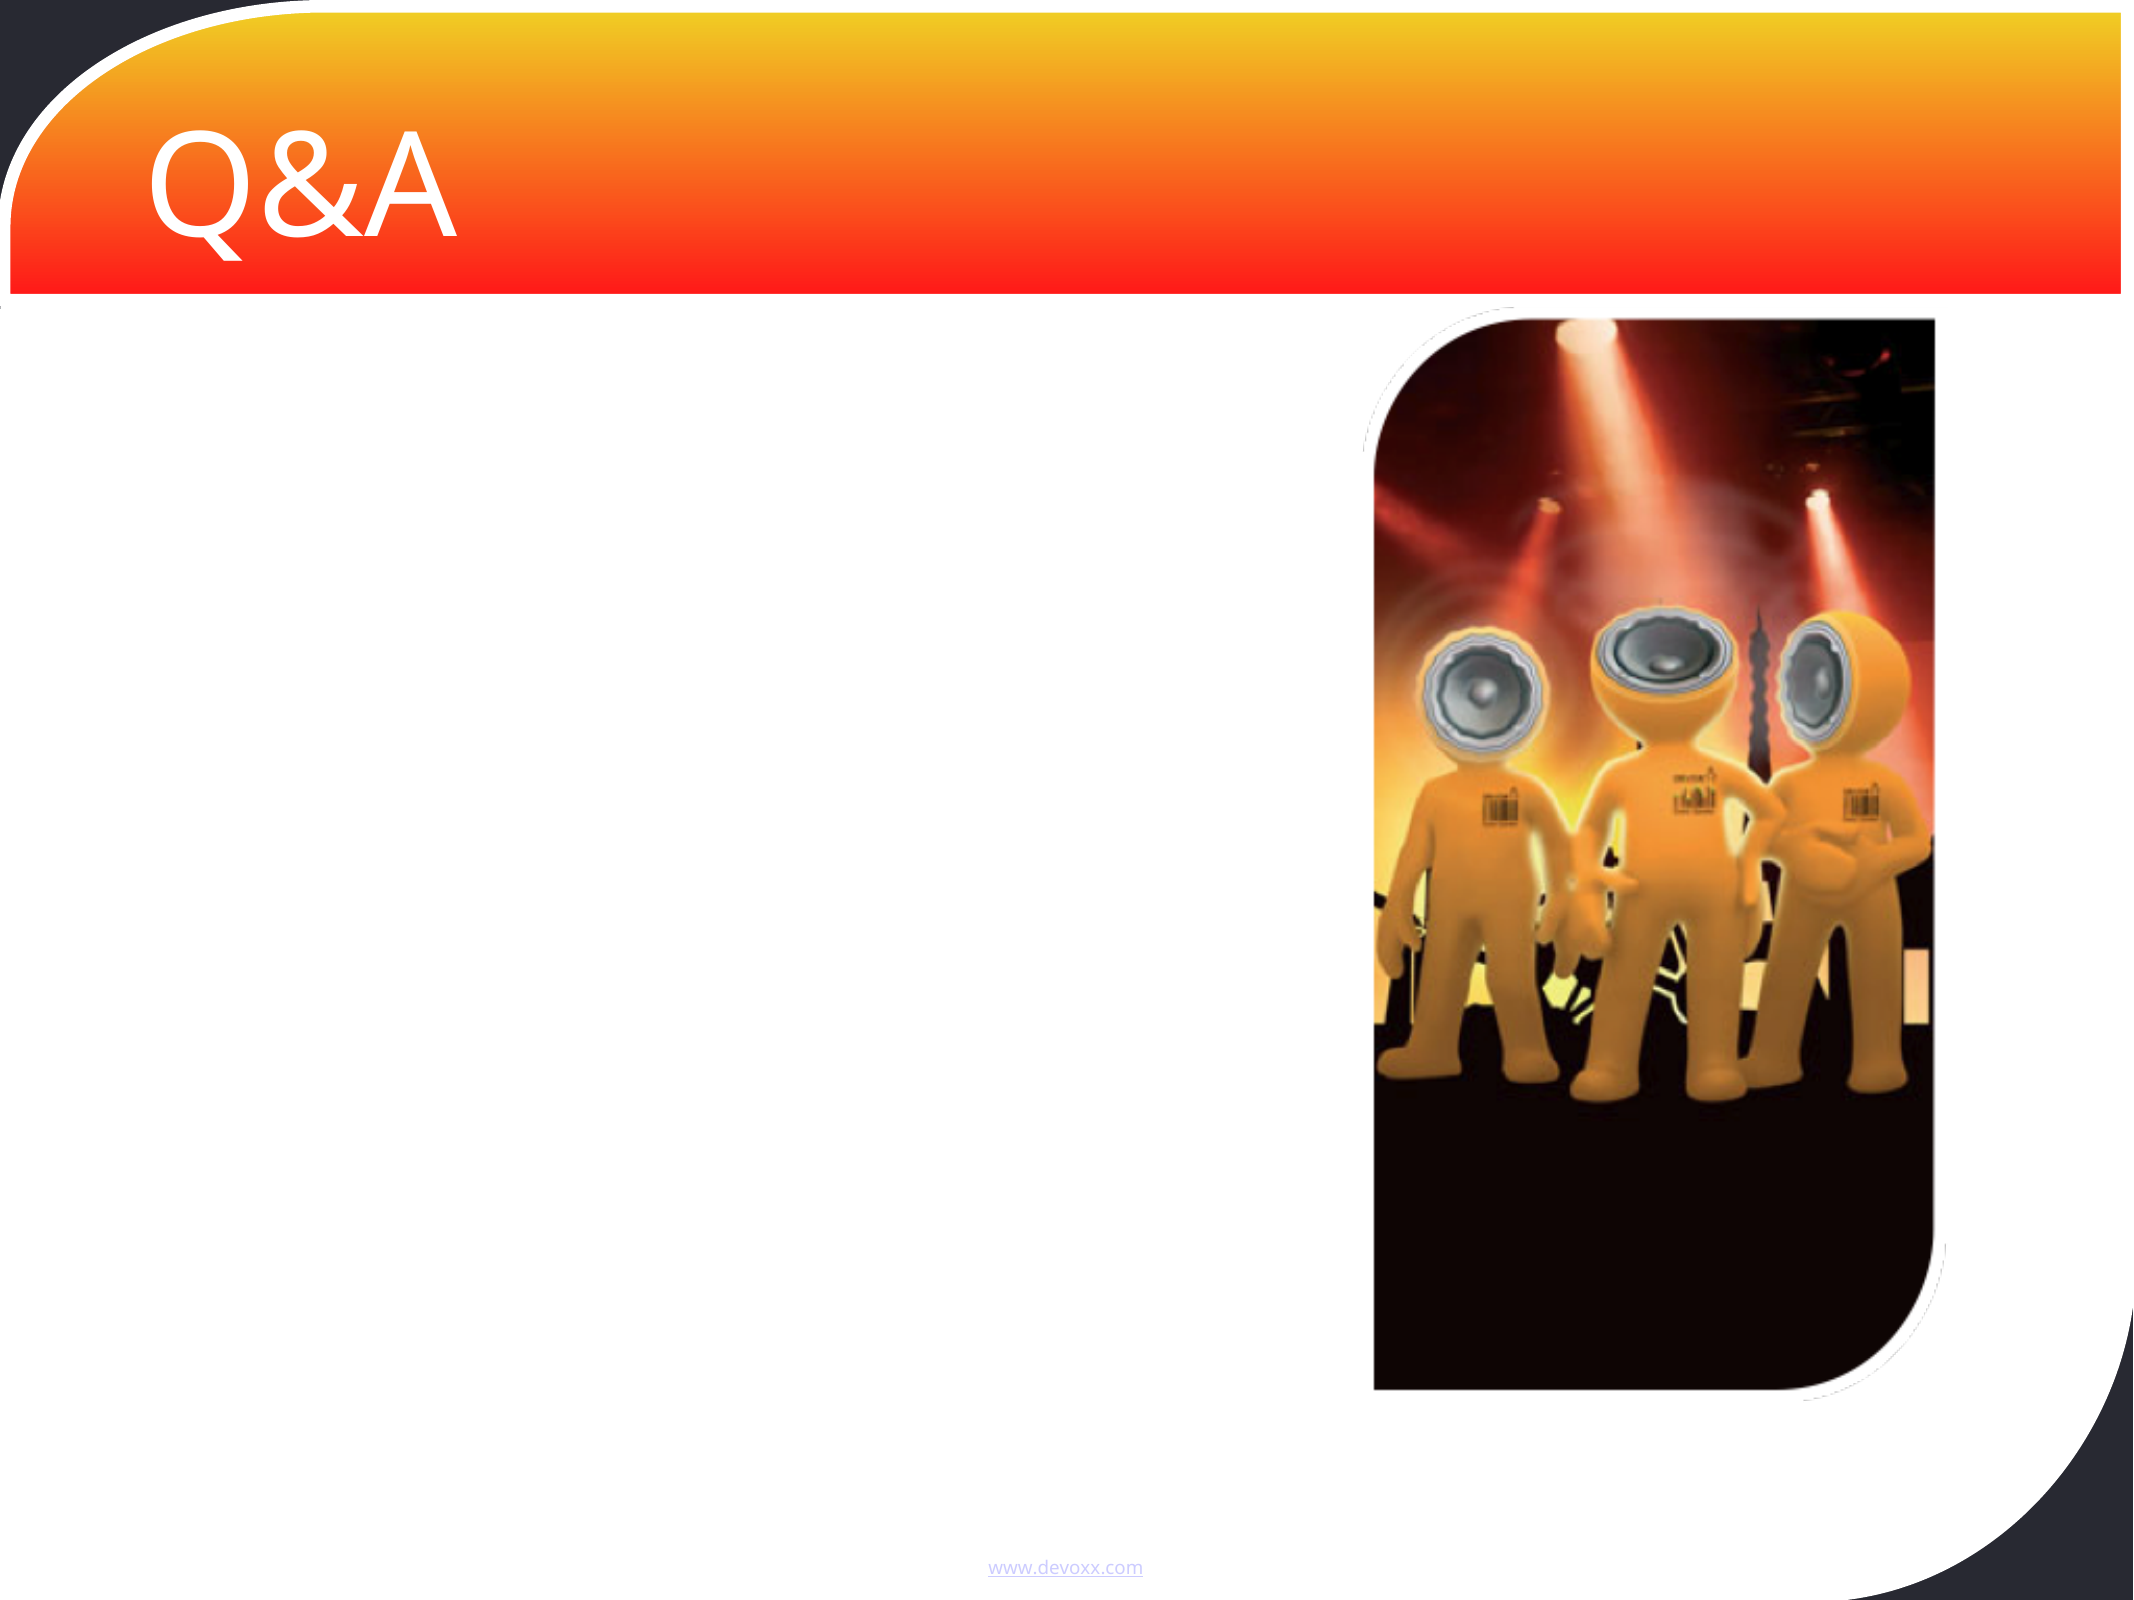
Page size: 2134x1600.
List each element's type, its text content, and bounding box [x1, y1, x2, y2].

title Q&A [133, 60, 1207, 290]
picture [1362, 306, 1948, 1403]
